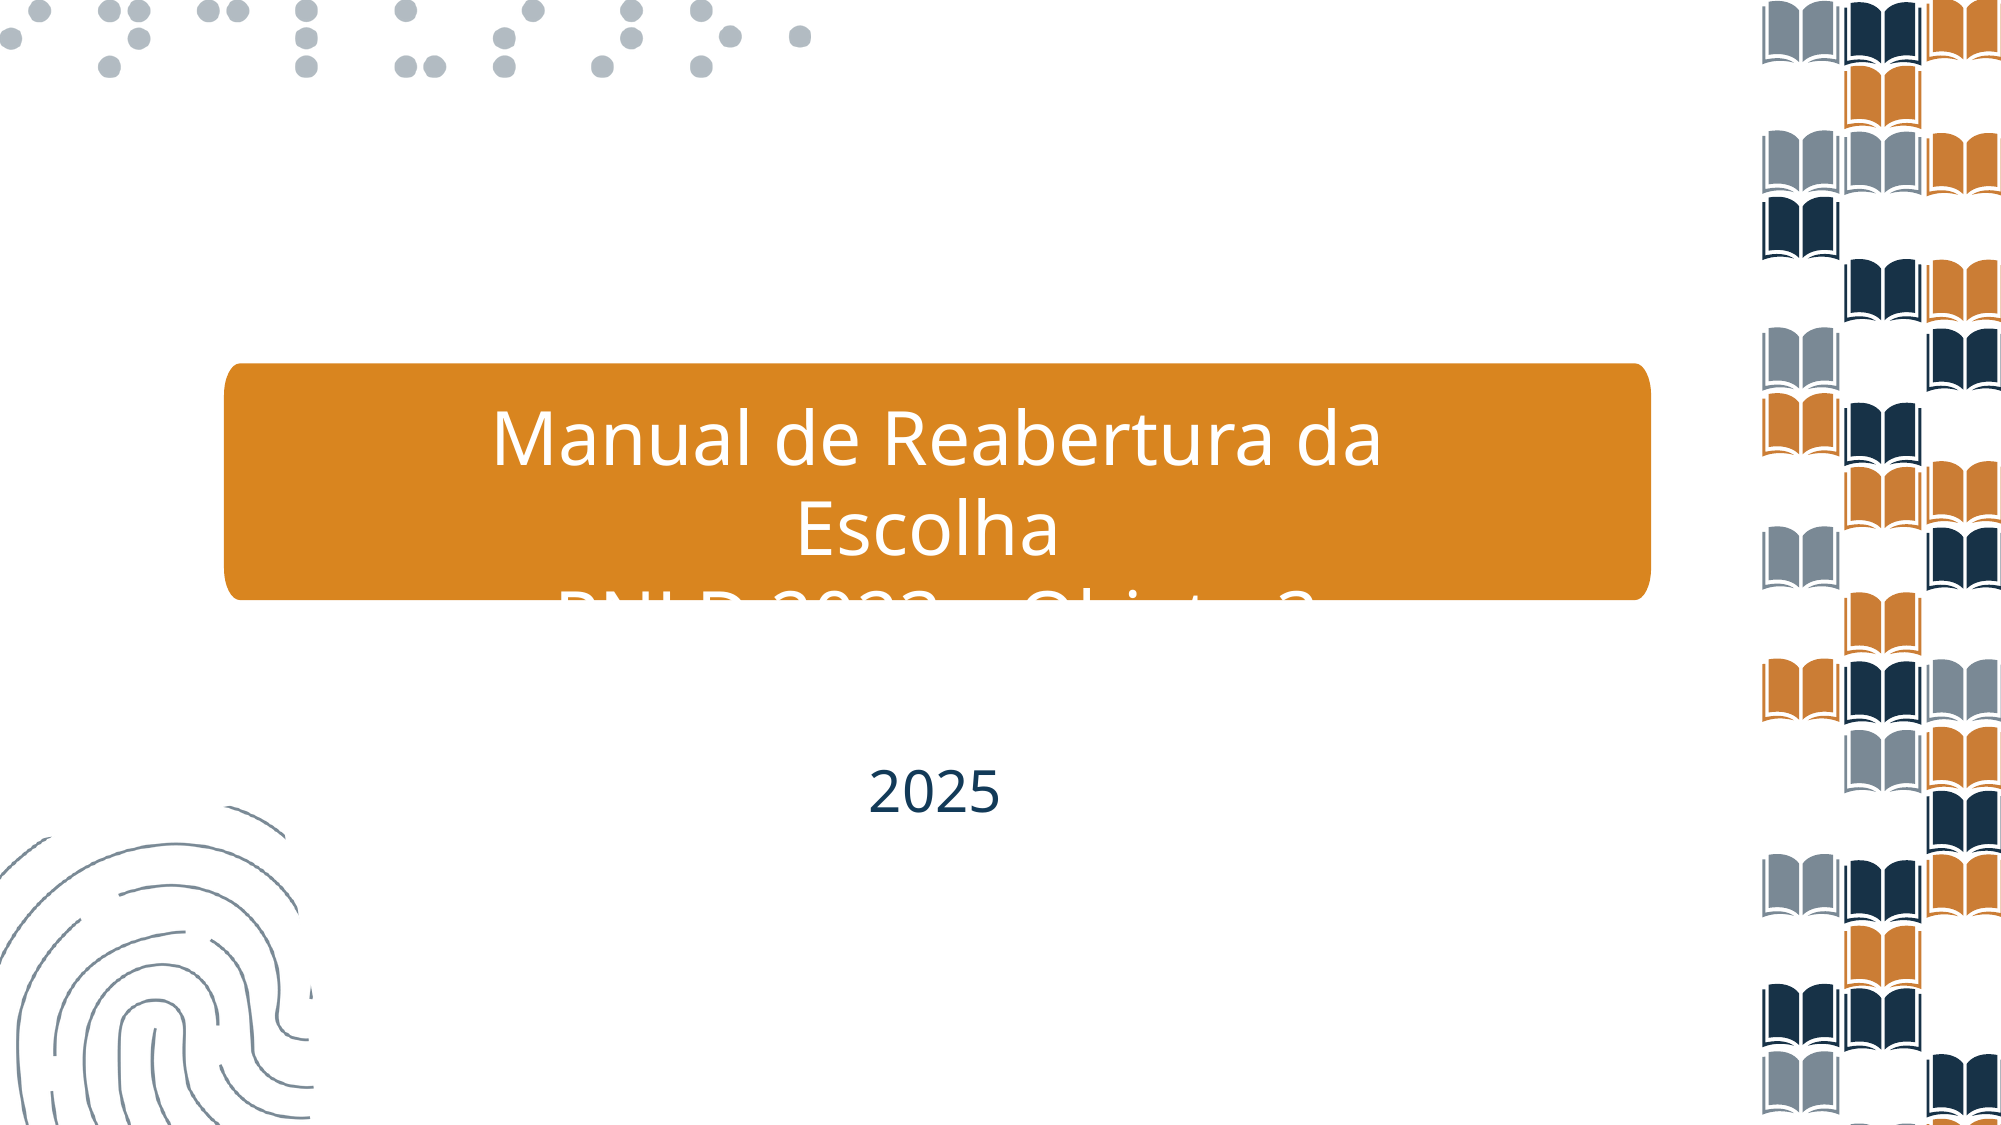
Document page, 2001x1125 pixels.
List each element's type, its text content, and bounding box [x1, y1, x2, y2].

text_box [1762, 127, 1840, 261]
text_box [223, 326, 1652, 601]
text_box [1926, 1051, 2000, 1125]
text_box [1762, 0, 1840, 65]
text_box [0, 0, 811, 78]
text_box [1036, 597, 1059, 601]
text_box [1844, 0, 1922, 196]
text_box [568, 597, 586, 601]
text_box [826, 596, 842, 601]
text_box Manual de Reabertura da Escolha PNLD 2023 – Objeto 3 [409, 383, 1466, 581]
text_box [1844, 727, 1922, 794]
text_box [1844, 589, 1922, 656]
text_box 2025 [736, 658, 1135, 801]
text_box [1926, 0, 2000, 62]
text_box [1762, 851, 1840, 918]
text_box [1844, 1120, 1922, 1125]
text_box [1762, 655, 1840, 722]
text_box [1926, 256, 2000, 324]
text_box [1844, 658, 1922, 725]
text_box [1844, 256, 1922, 323]
text_box [0, 797, 336, 1125]
text_box [1844, 399, 1922, 531]
text_box [1926, 130, 2000, 197]
text_box [710, 597, 732, 601]
text_box [1762, 324, 1840, 457]
text_box [1762, 523, 1840, 590]
text_box [865, 596, 885, 601]
text_box [1926, 656, 2000, 918]
text_box [779, 596, 799, 601]
text_box [1926, 458, 2000, 591]
text_box [1762, 980, 1840, 1115]
text_box [1926, 325, 2000, 392]
text_box [1844, 857, 1922, 1052]
